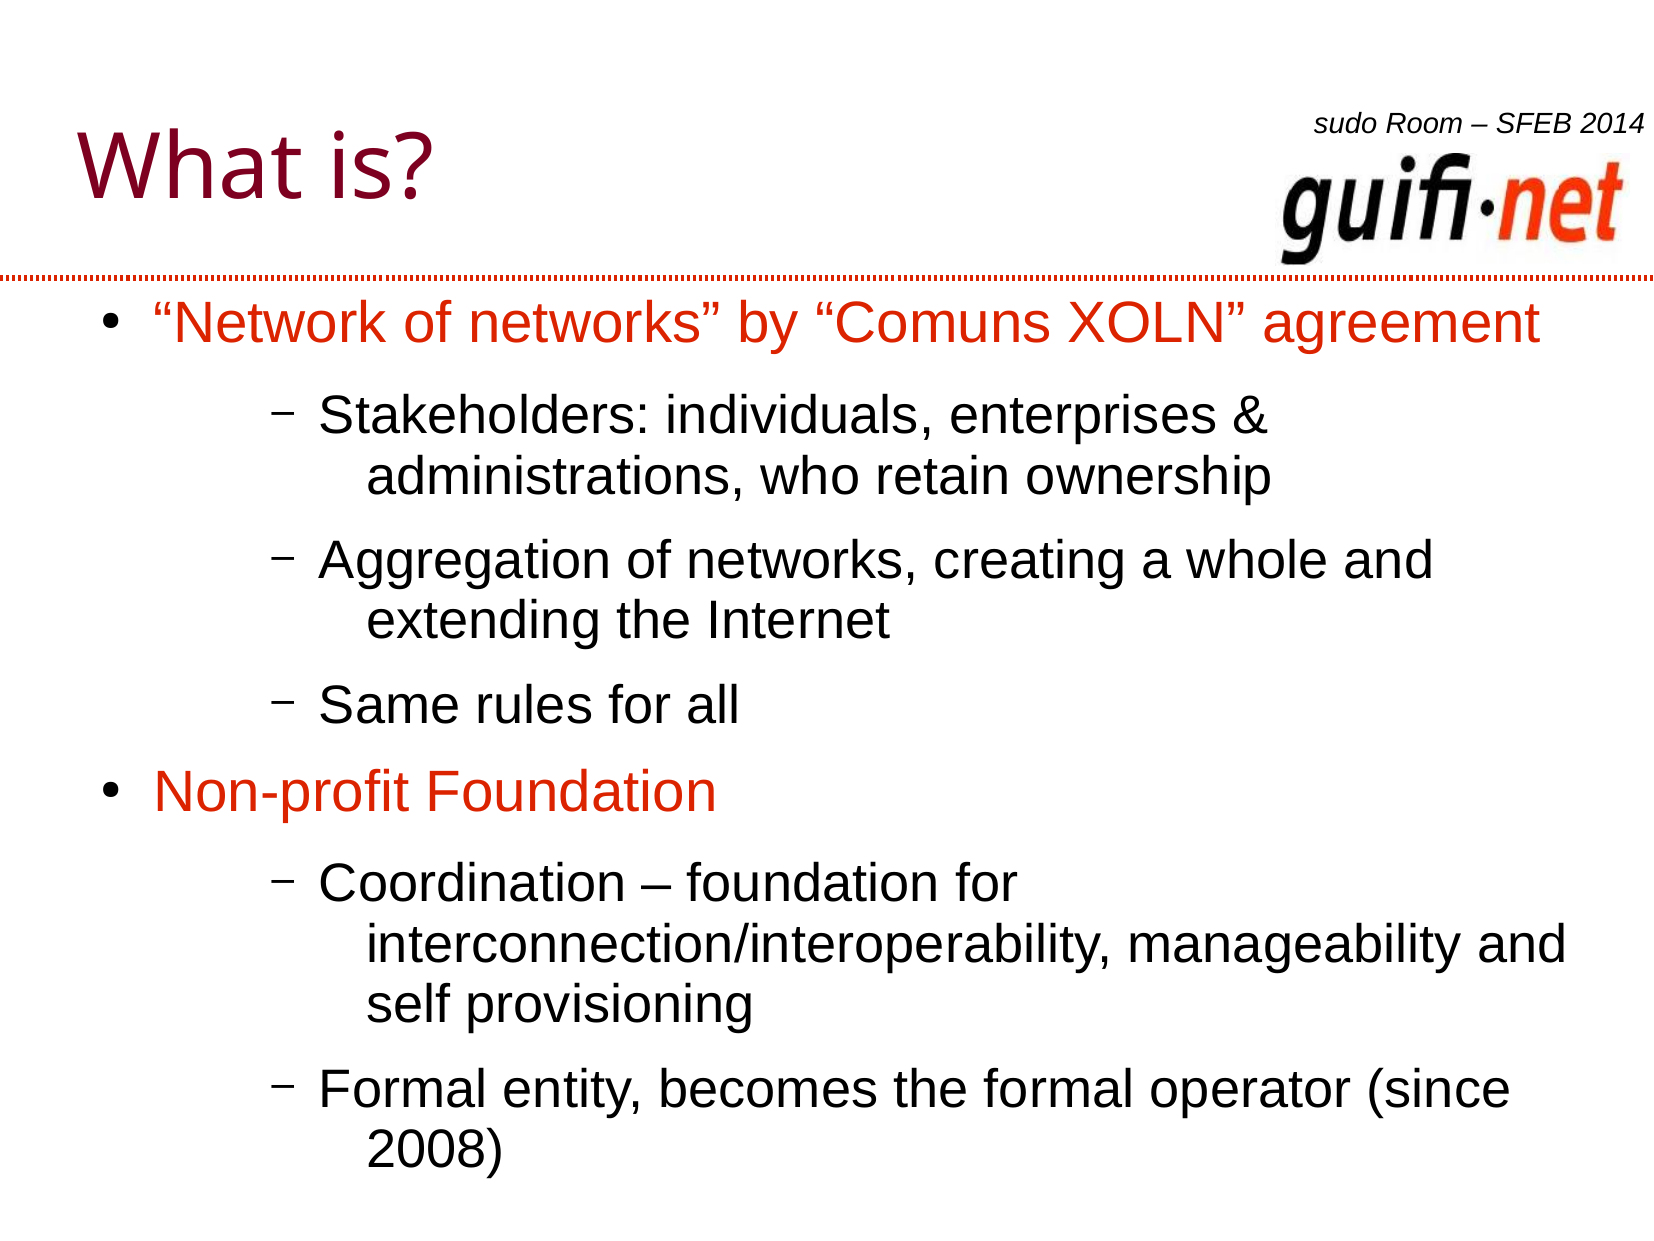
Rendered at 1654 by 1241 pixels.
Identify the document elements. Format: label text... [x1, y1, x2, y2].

list “Network of networks” by “Comuns XOLN” agreement Stakeholders: individuals, enterprises & administrations, who retain ownership Aggregation of networks, creating a whole and extending the Internet Same rules for all Non-profit Foundation Coordination – foundation for interconnection/interoperability, manageability and self provisioning Formal entity, becomes the formal operator (since 2008) [82, 290, 1571, 1241]
title What is? [76, 66, 1093, 259]
text_box sudo Room – SFEB 2014 [1299, 100, 1654, 148]
picture [1275, 153, 1630, 266]
